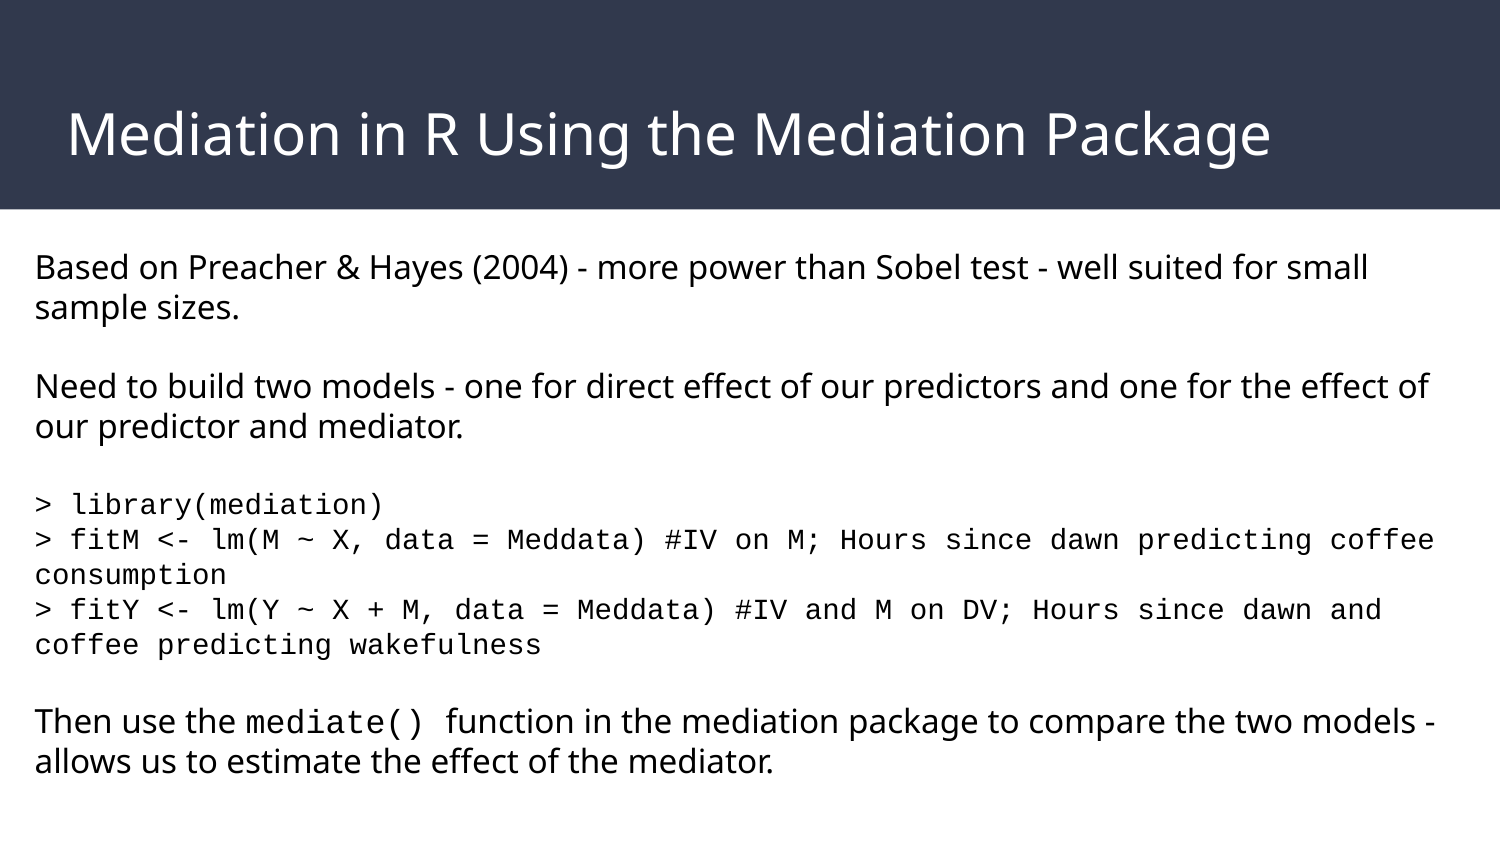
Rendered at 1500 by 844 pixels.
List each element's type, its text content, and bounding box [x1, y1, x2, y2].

title Mediation in R Using the Mediation Package [51, 82, 1449, 185]
text_box Based on Preacher & Hayes (2004) - more power than Sobel test - well suited for small sample sizes. Need to build two models - one for direct effect of our predictors and one for the effect of our predictor and mediator. > library(mediation) > fitM <- lm(M ~ X, data = Meddata) #IV on M; Hours since dawn predicting coffee consumption > fitY <- lm(Y ~ X + M, data = Meddata) #IV and M on DV; Hours since dawn and coffee predicting wakefulness Then use the mediate() function in the mediation package to compare the two models - allows us to estimate the effect of the mediator. [19, 230, 1477, 832]
